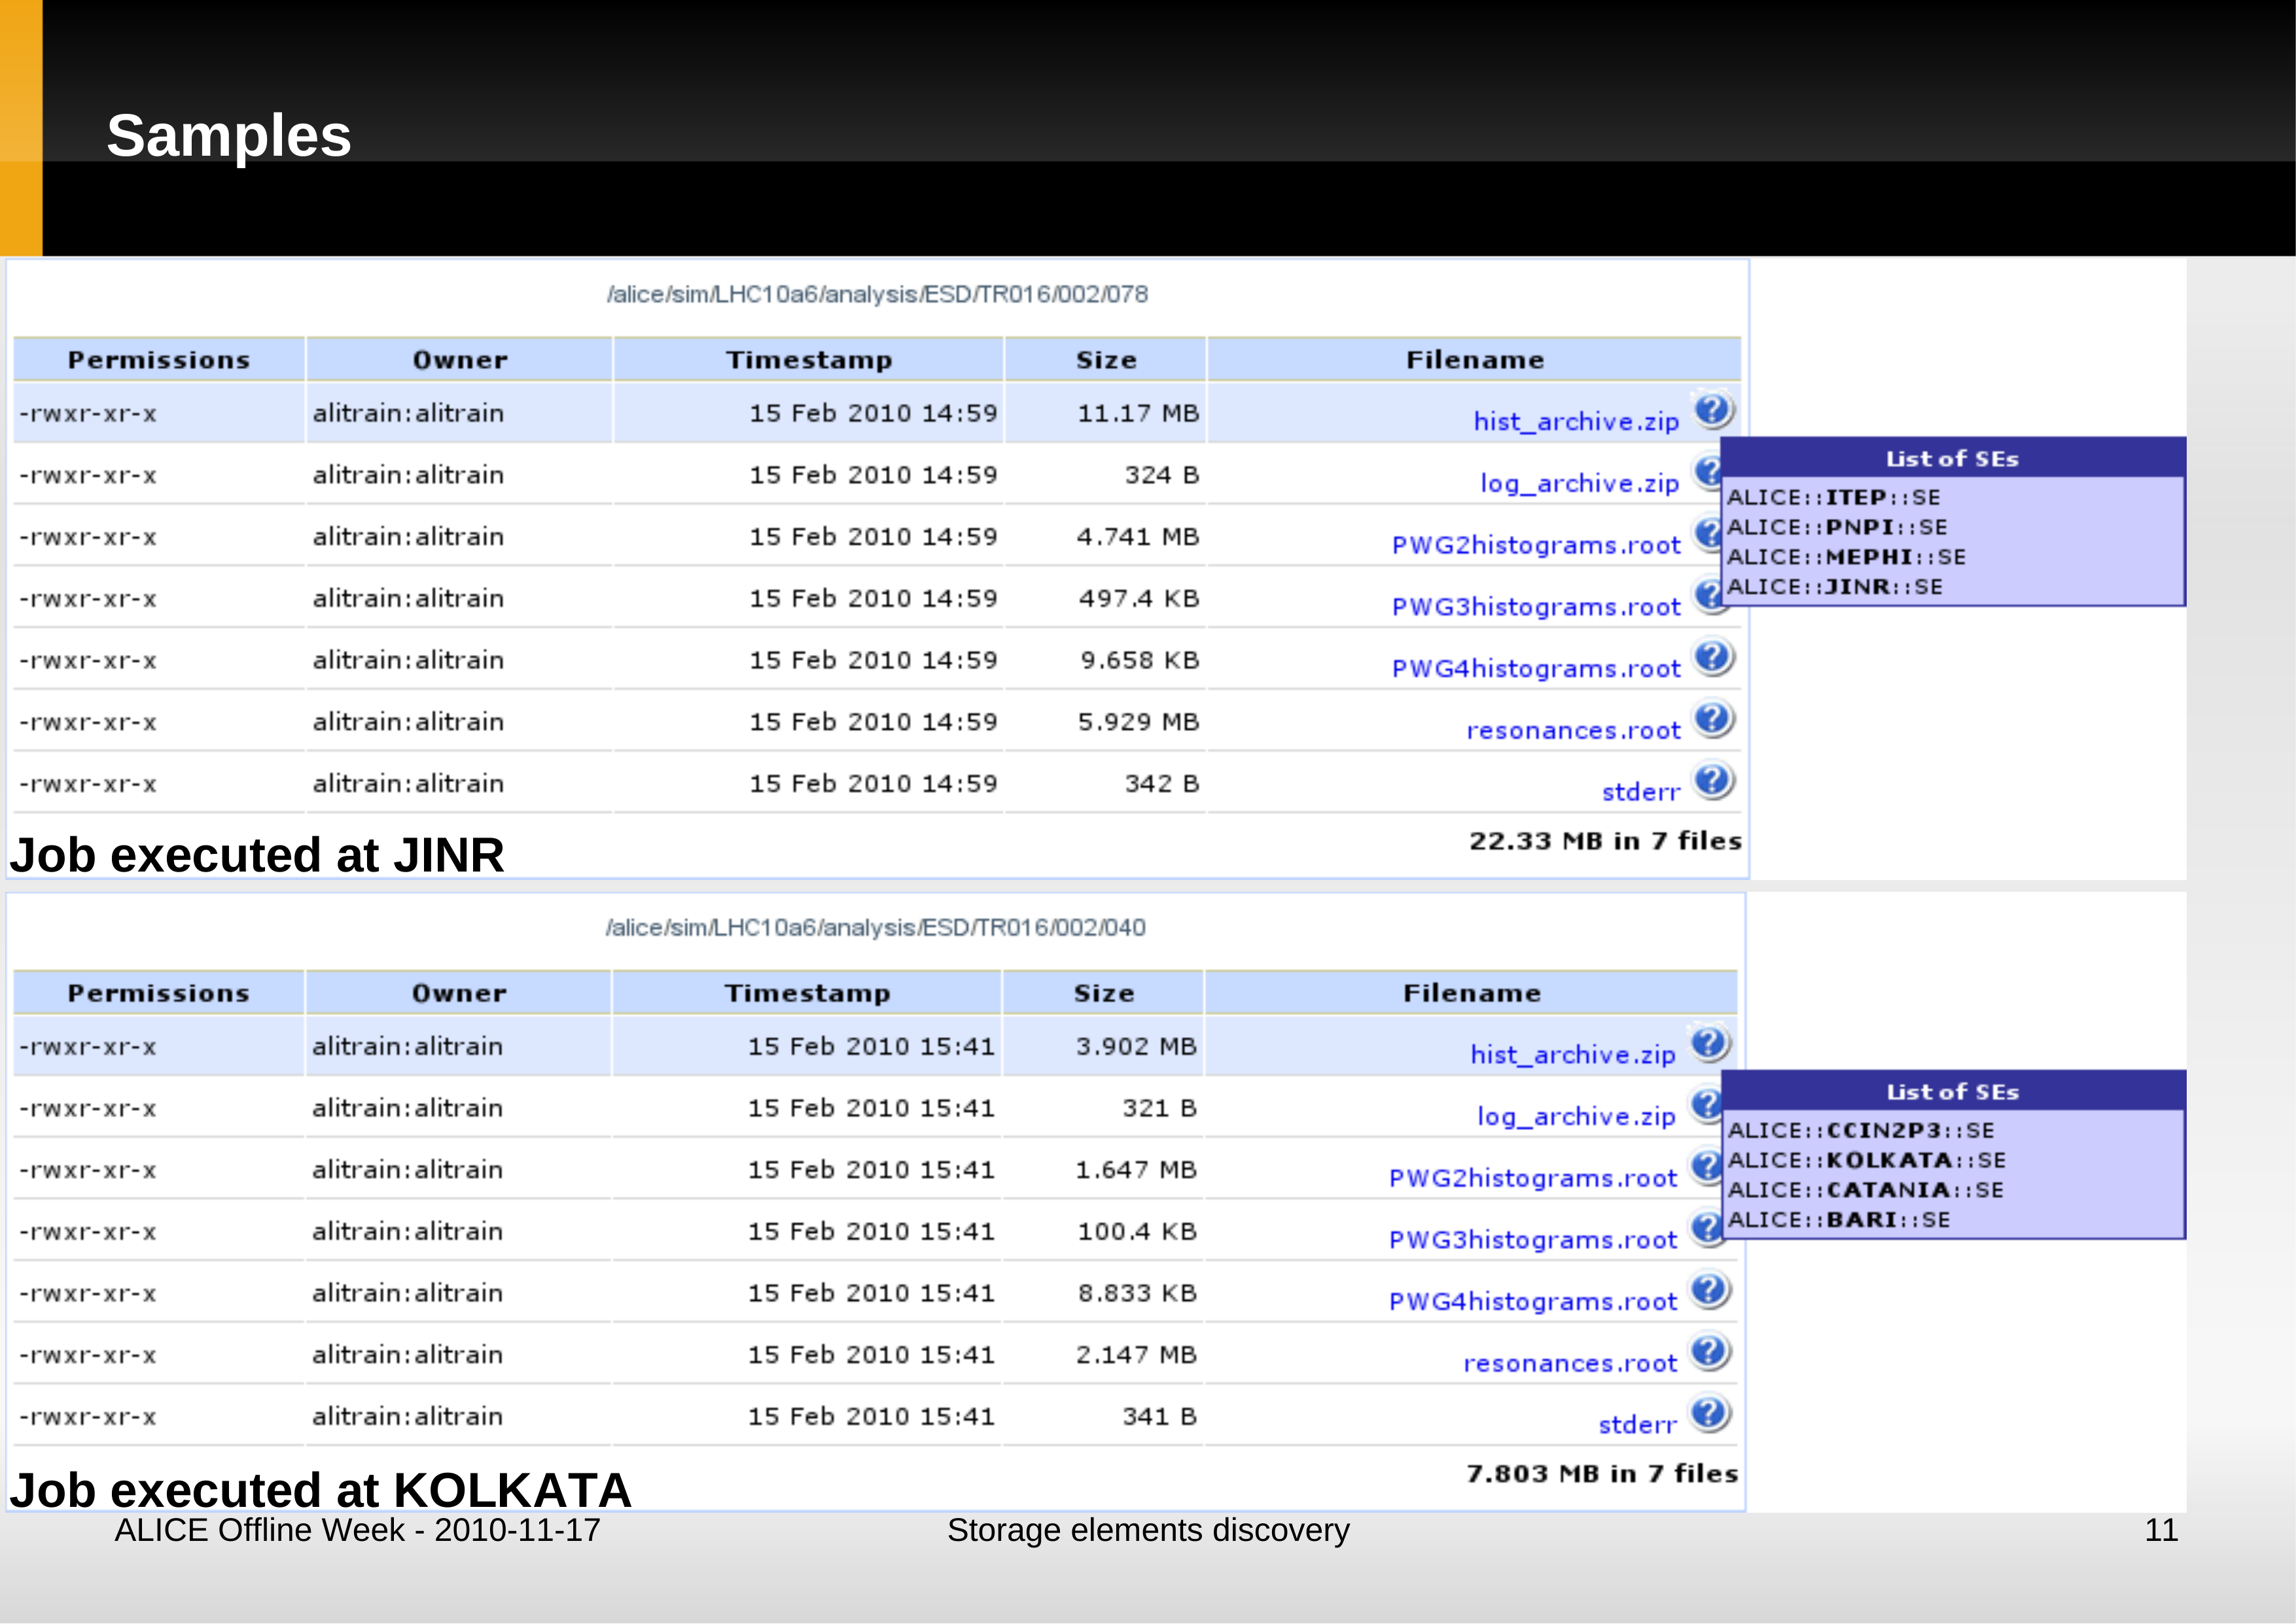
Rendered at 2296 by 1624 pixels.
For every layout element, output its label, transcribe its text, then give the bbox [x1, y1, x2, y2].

picture [1029, 1526, 1038, 1539]
picture [1075, 1526, 1084, 1530]
picture [493, 1526, 503, 1539]
picture [0, 0, 2296, 1623]
picture [327, 1526, 333, 1538]
text_box Job executed at JINR [0, 822, 1563, 891]
text_box Job executed at KOLKATA [0, 1457, 1094, 1526]
picture [340, 1526, 347, 1537]
picture [357, 1526, 366, 1530]
picture [298, 1526, 308, 1530]
picture [222, 1526, 239, 1539]
picture [394, 1526, 399, 1532]
title Samples [106, 0, 2173, 258]
picture [456, 1526, 466, 1539]
picture [1012, 1532, 1019, 1539]
picture [982, 1526, 991, 1539]
picture [122, 1526, 130, 1532]
picture [375, 1526, 384, 1530]
picture [1048, 1526, 1057, 1530]
